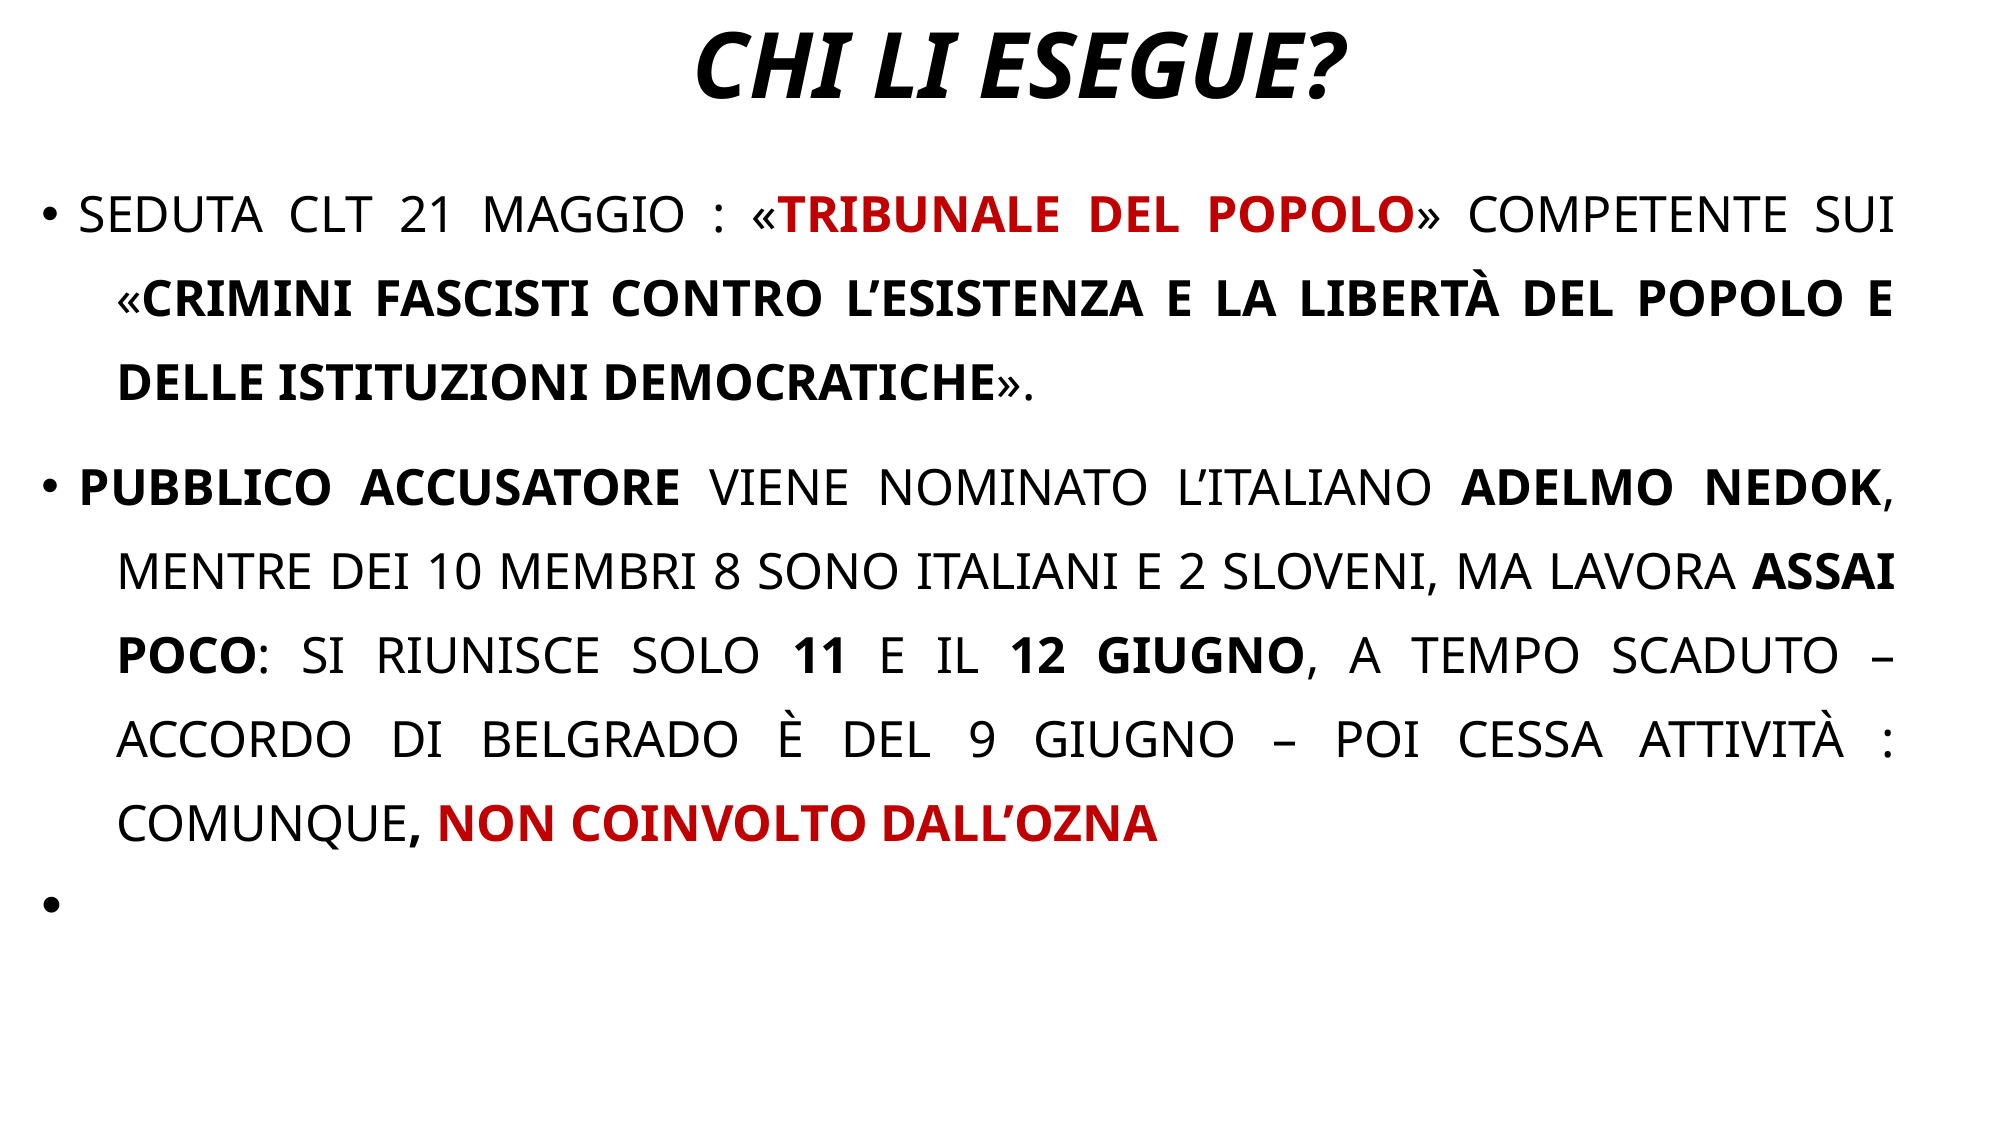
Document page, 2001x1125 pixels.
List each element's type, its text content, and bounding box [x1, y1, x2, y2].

title CHI LI ESEGUE? [53, 0, 1985, 139]
list SEDUTA CLT 21 MAGGIO : «TRIBUNALE DEL POPOLO» COMPETENTE SUI «CRIMINI FASCISTI CONTRO L’ESISTENZA E LA LIBERTÀ DEL POPOLO E DELLE ISTITUZIONI DEMOCRATICHE». PUBBLICO ACCUSATORE VIENE NOMINATO L’ITALIANO ADELMO NEDOK, MENTRE DEI 10 MEMBRI 8 SONO ITALIANI E 2 SLOVENI, MA LAVORA ASSAI POCO: SI RIUNISCE SOLO 11 E IL 12 GIUGNO, A TEMPO SCADUTO – ACCORDO DI BELGRADO È DEL 9 GIUGNO – POI CESSA ATTIVITÀ : COMUNQUE, NON COINVOLTO DALL’OZNA [26, 151, 1947, 1014]
